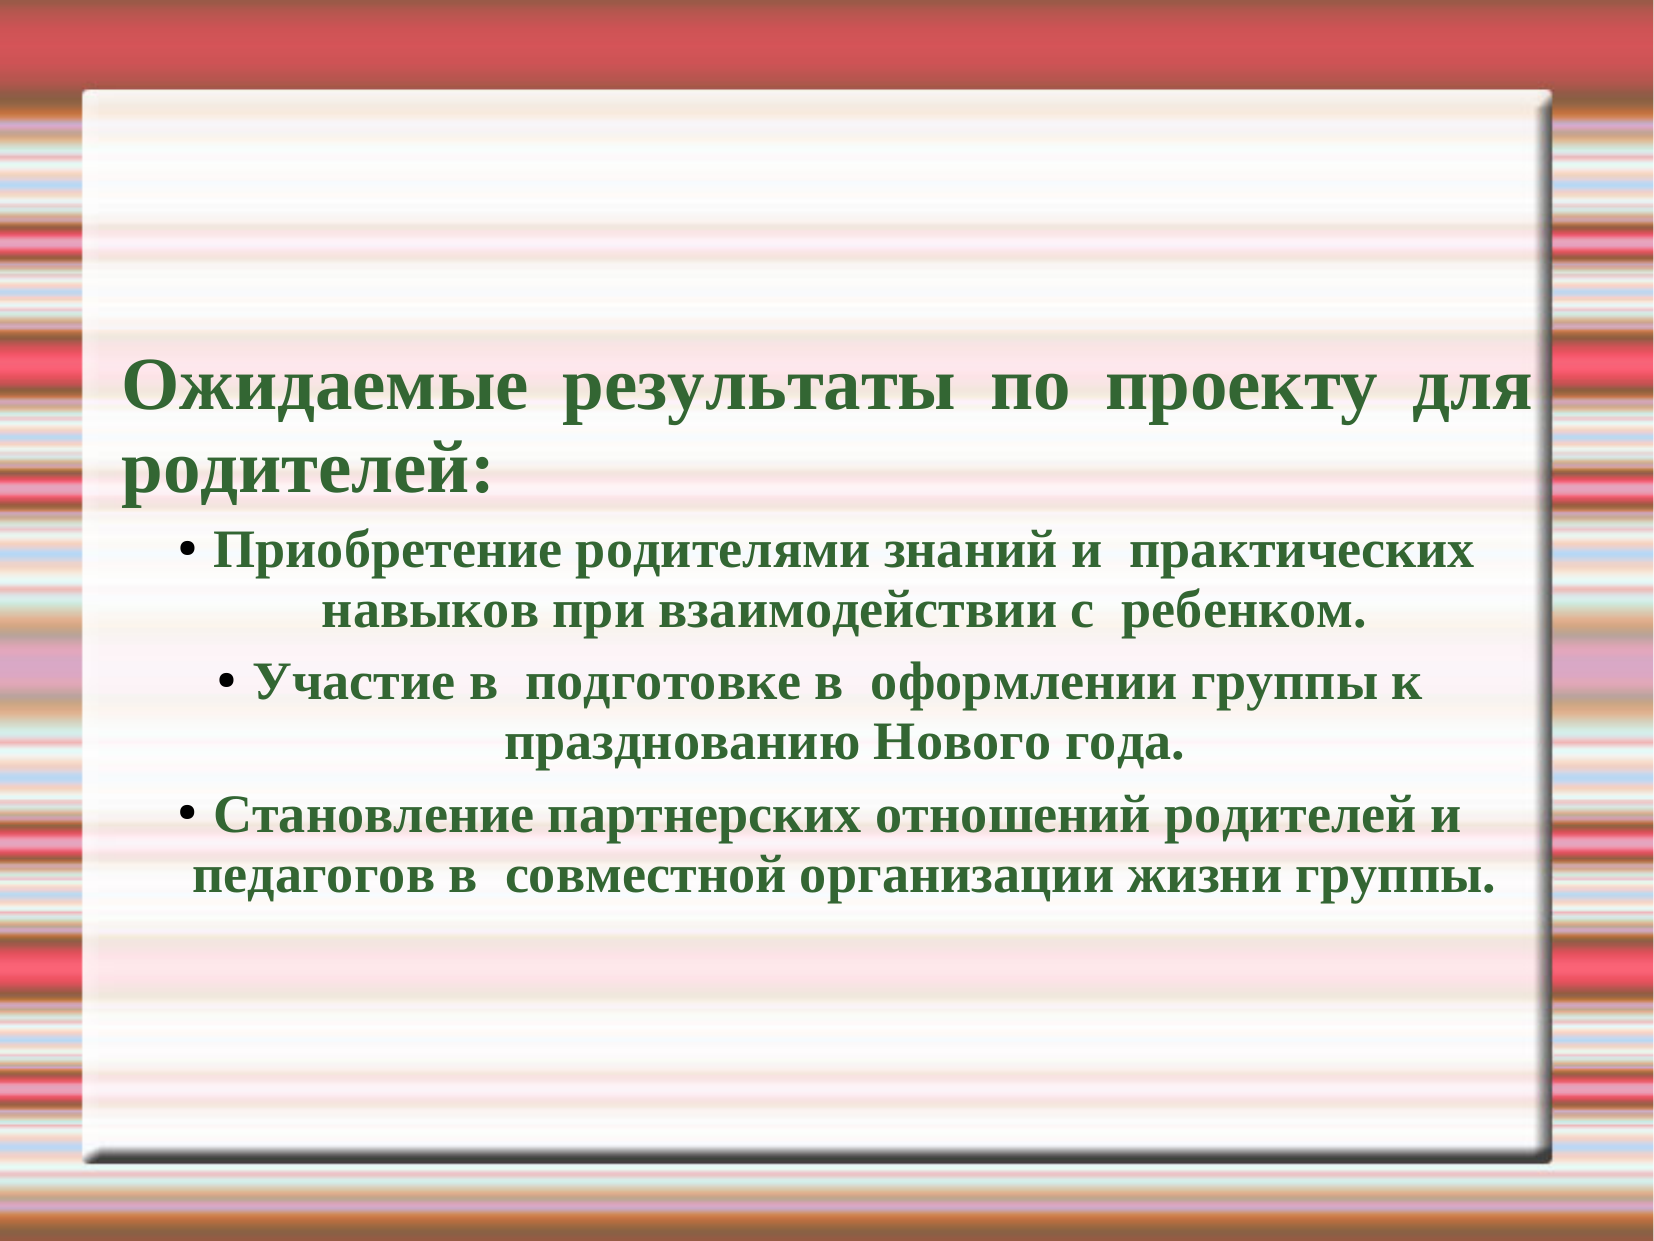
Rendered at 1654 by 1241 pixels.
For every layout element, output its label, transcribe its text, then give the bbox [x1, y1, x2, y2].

subtitle Ожидаемые результаты по проекту для родителей: Приобретение родителями знаний и практических навыков при взаимодействии с ребенком. Участие в подготовке в оформлении группы к празднованию Нового года. Становление партнерских отношений родителей и педагогов в совместной организации жизни группы. [121, 114, 1534, 1132]
picture [0, 0, 1654, 1241]
